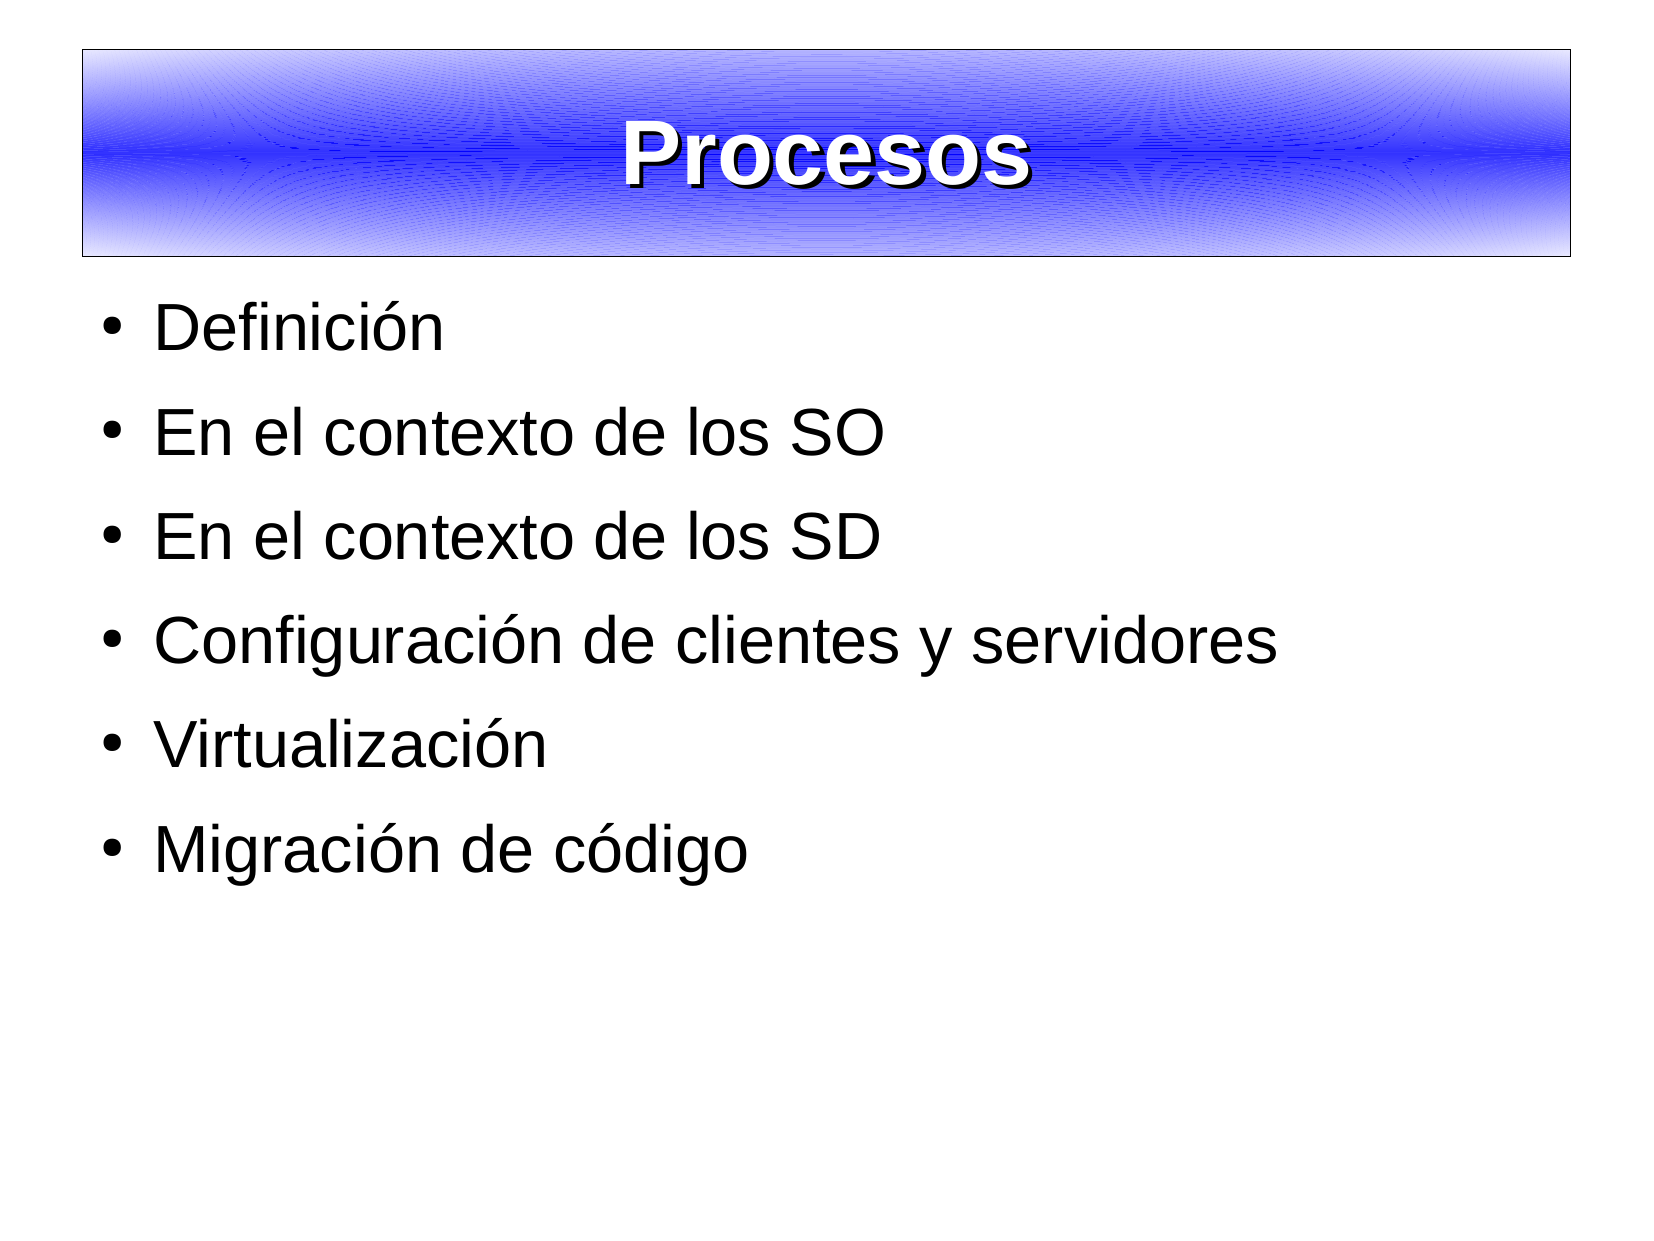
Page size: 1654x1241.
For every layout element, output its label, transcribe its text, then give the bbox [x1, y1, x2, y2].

title Procesos [82, 49, 1571, 257]
list Definición En el contexto de los SO En el contexto de los SD Configuración de clientes y servidores Virtualización Migración de código [82, 290, 1571, 1109]
